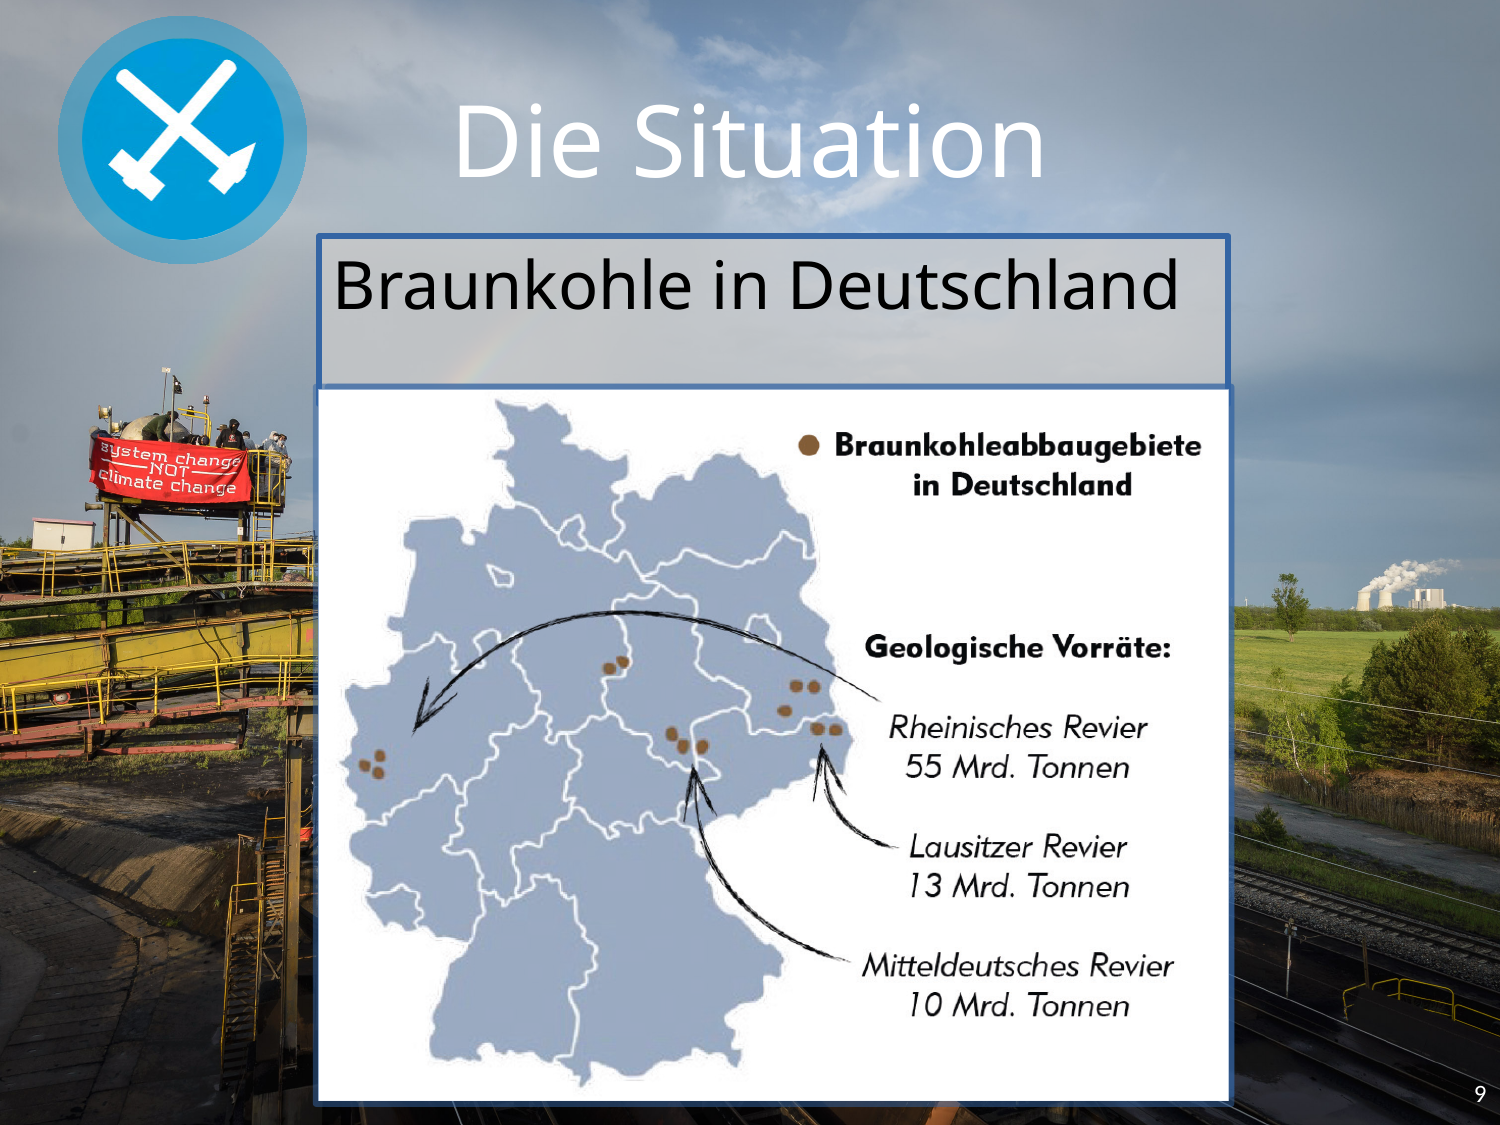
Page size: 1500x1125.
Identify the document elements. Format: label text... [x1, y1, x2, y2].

picture [0, 0, 1500, 1125]
title Die Situation [242, 45, 1258, 233]
list Braunkohle in Deutschland [318, 236, 1229, 383]
